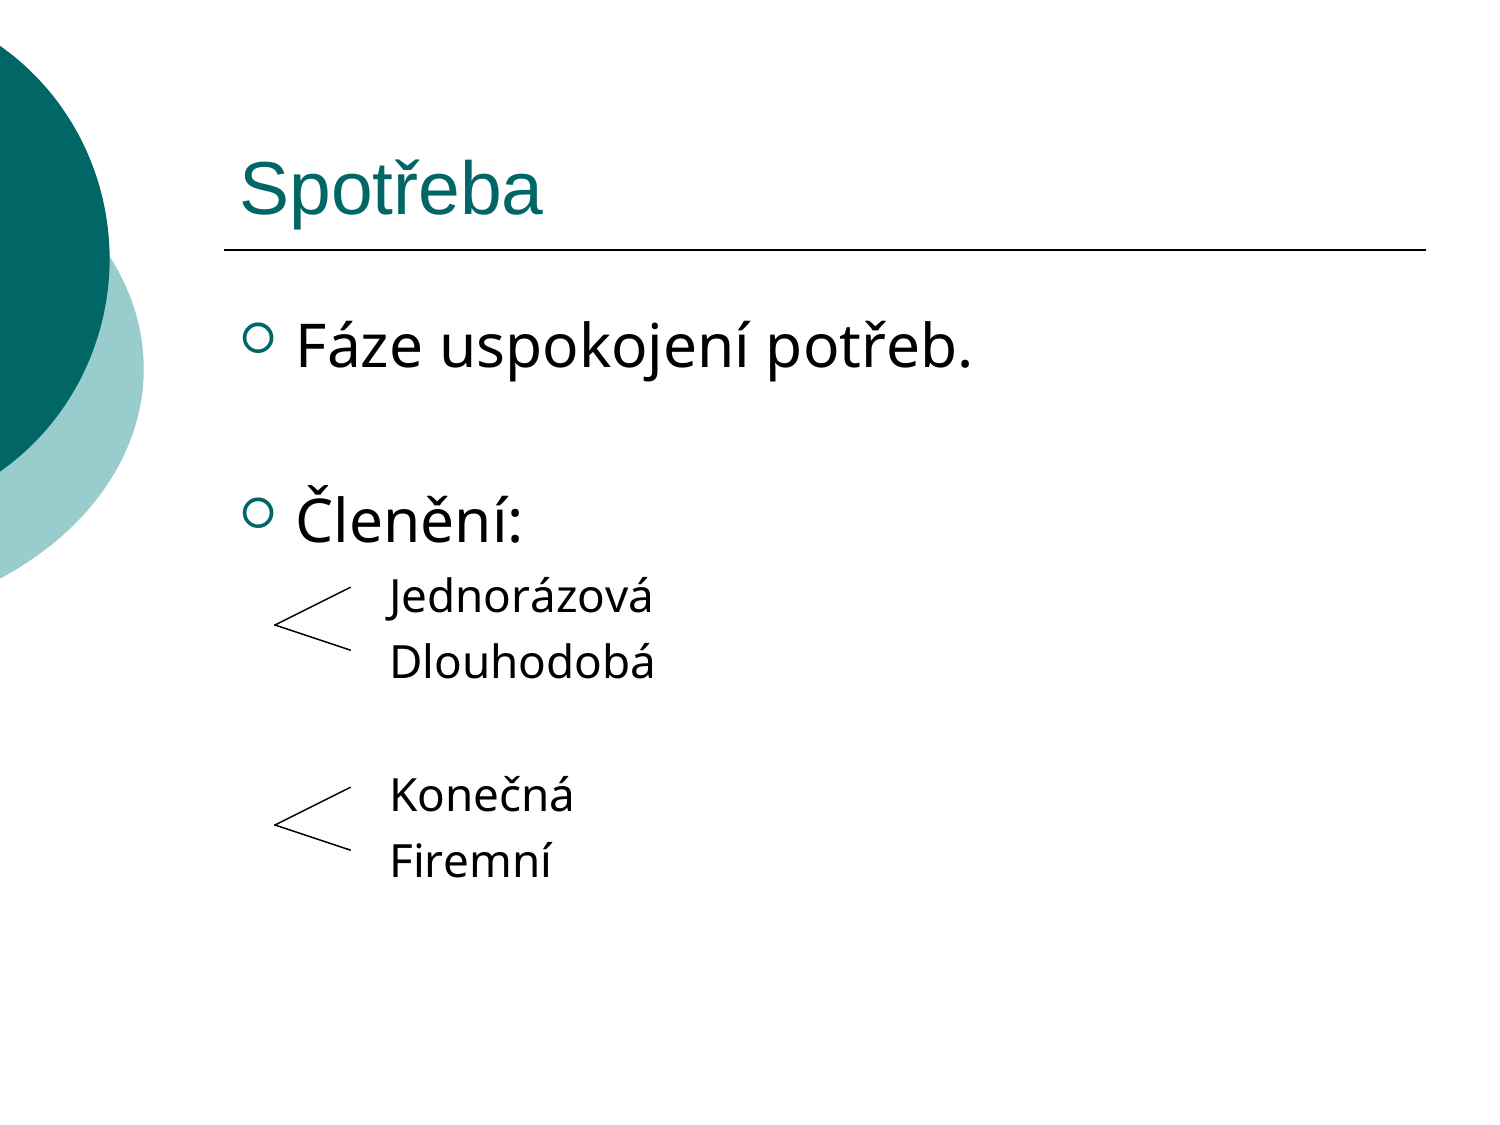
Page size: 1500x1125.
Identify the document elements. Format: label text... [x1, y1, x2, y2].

list Fáze uspokojení potřeb. Členění: Jednorázová Dlouhodobá Konečná Firemní [224, 299, 1425, 1028]
title Spotřeba [224, 49, 1425, 237]
